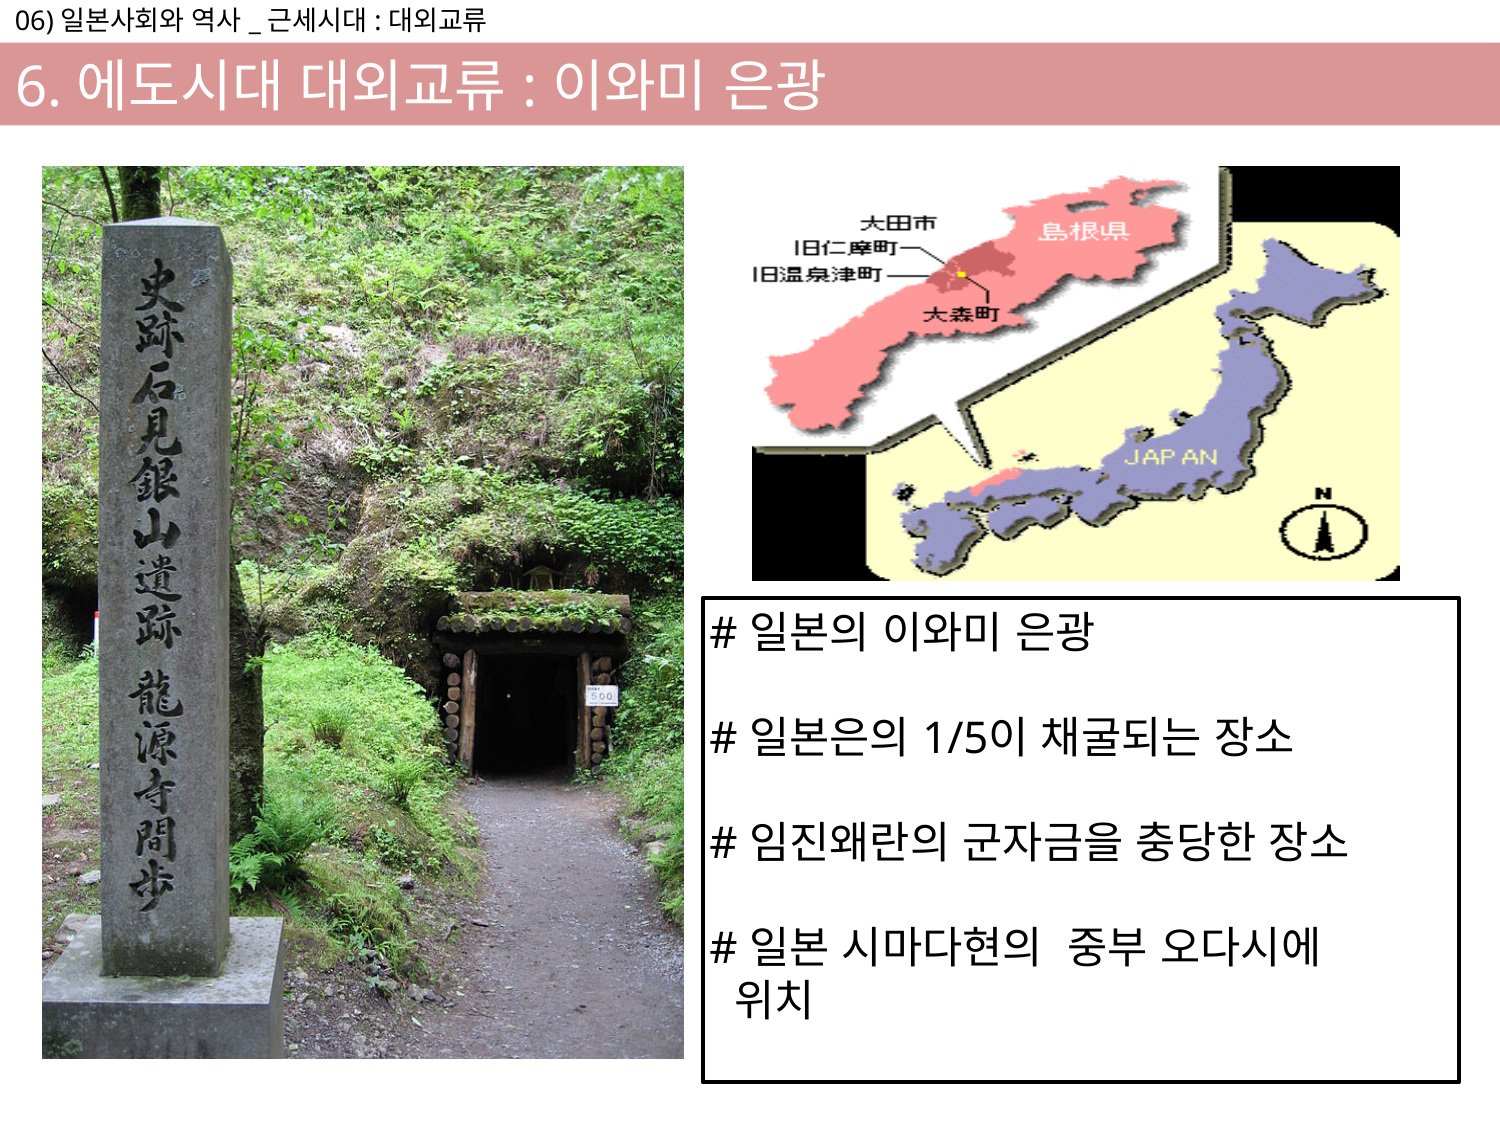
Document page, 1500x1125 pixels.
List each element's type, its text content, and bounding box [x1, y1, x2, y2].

picture [42, 166, 684, 1059]
text_box 06) 일본사회와 역사 _ 근세시대 : 대외교류 [0, 0, 880, 42]
picture [752, 166, 1400, 581]
text_box # 일본의 이와미 은광 # 일본은의 1/5이 채굴되는 장소 # 임진왜란의 군자금을 충당한 장소 # 일본 시마다현의 중부 오다시에 위치 [705, 600, 1457, 1080]
text_box 6. 에도시대 대외교류 : 이와미 은광 [0, 42, 1500, 126]
text_box # 일본의 이와미 은광 # 일본은의 1/5이 채굴되는 장소 # 임진왜란의 군자금을 충당한 장소 # 일본 시마다현의 중부 오다시에 위치 [683, 597, 1500, 1108]
